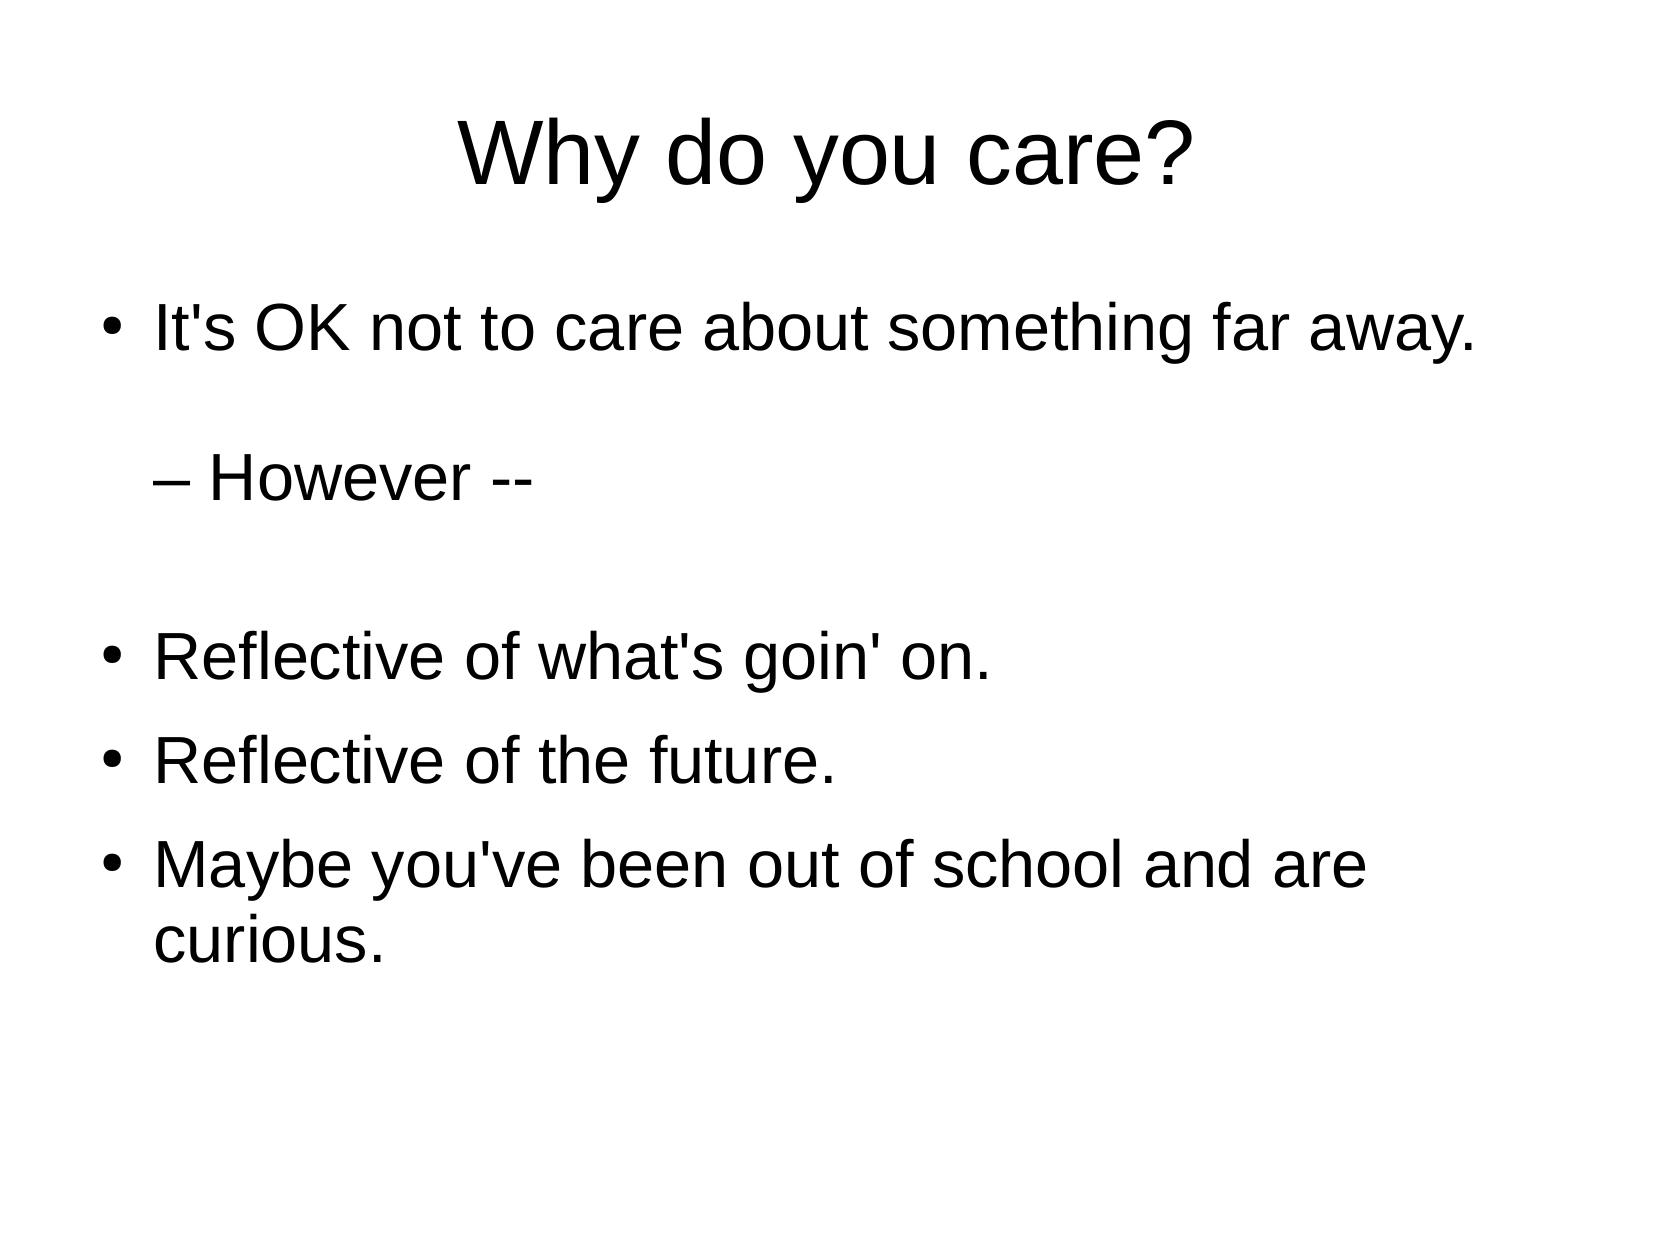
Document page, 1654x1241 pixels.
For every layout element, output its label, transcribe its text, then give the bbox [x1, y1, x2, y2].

list It's OK not to care about something far away. – However -- Reflective of what's goin' on. Reflective of the future. Maybe you've been out of school and are curious. [82, 290, 1571, 1010]
title Why do you care? [82, 49, 1571, 257]
